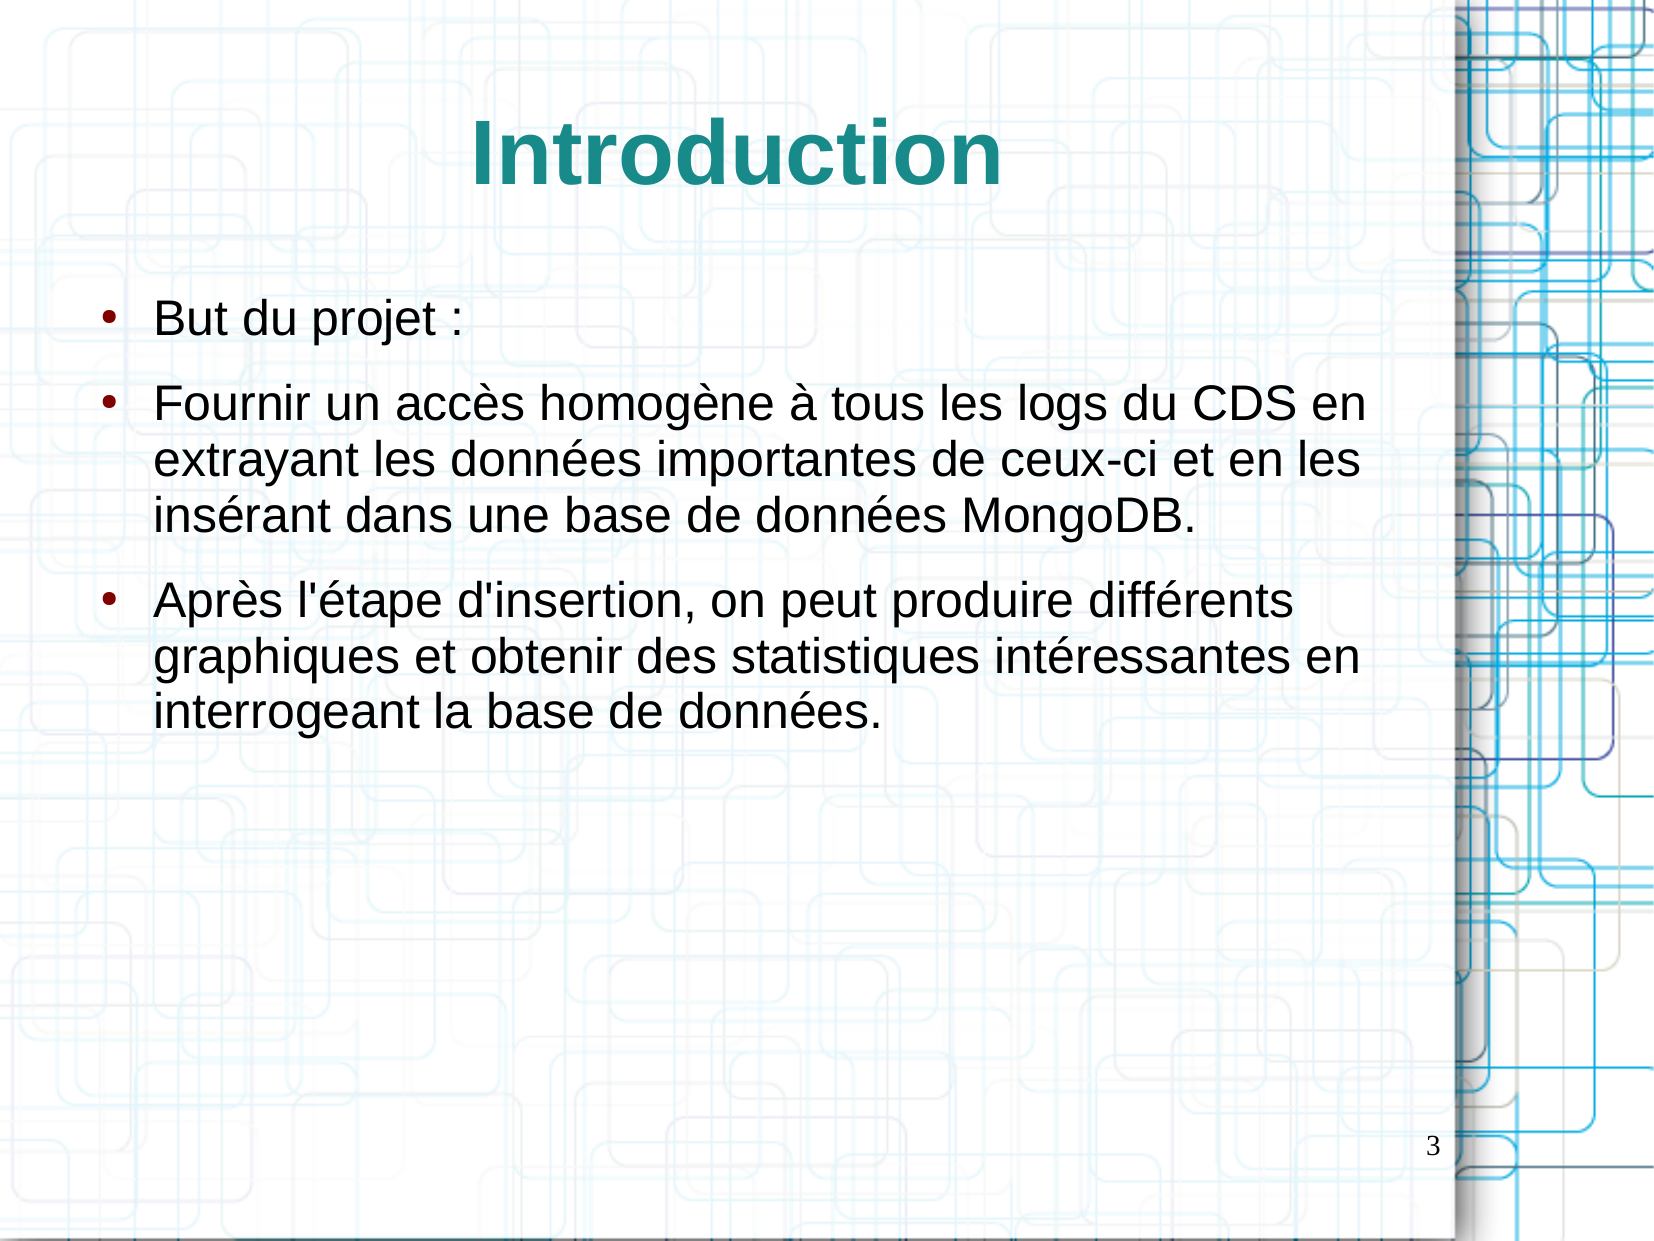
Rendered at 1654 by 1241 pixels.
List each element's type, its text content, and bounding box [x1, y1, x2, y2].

picture [0, 0, 1654, 1241]
list But du projet : Fournir un accès homogène à tous les logs du CDS en extrayant les données importantes de ceux-ci et en les insérant dans une base de données MongoDB. Après l'étape d'insertion, on peut produire différents graphiques et obtenir des statistiques intéressantes en interrogeant la base de données. [82, 290, 1418, 995]
title Introduction [59, 49, 1418, 257]
